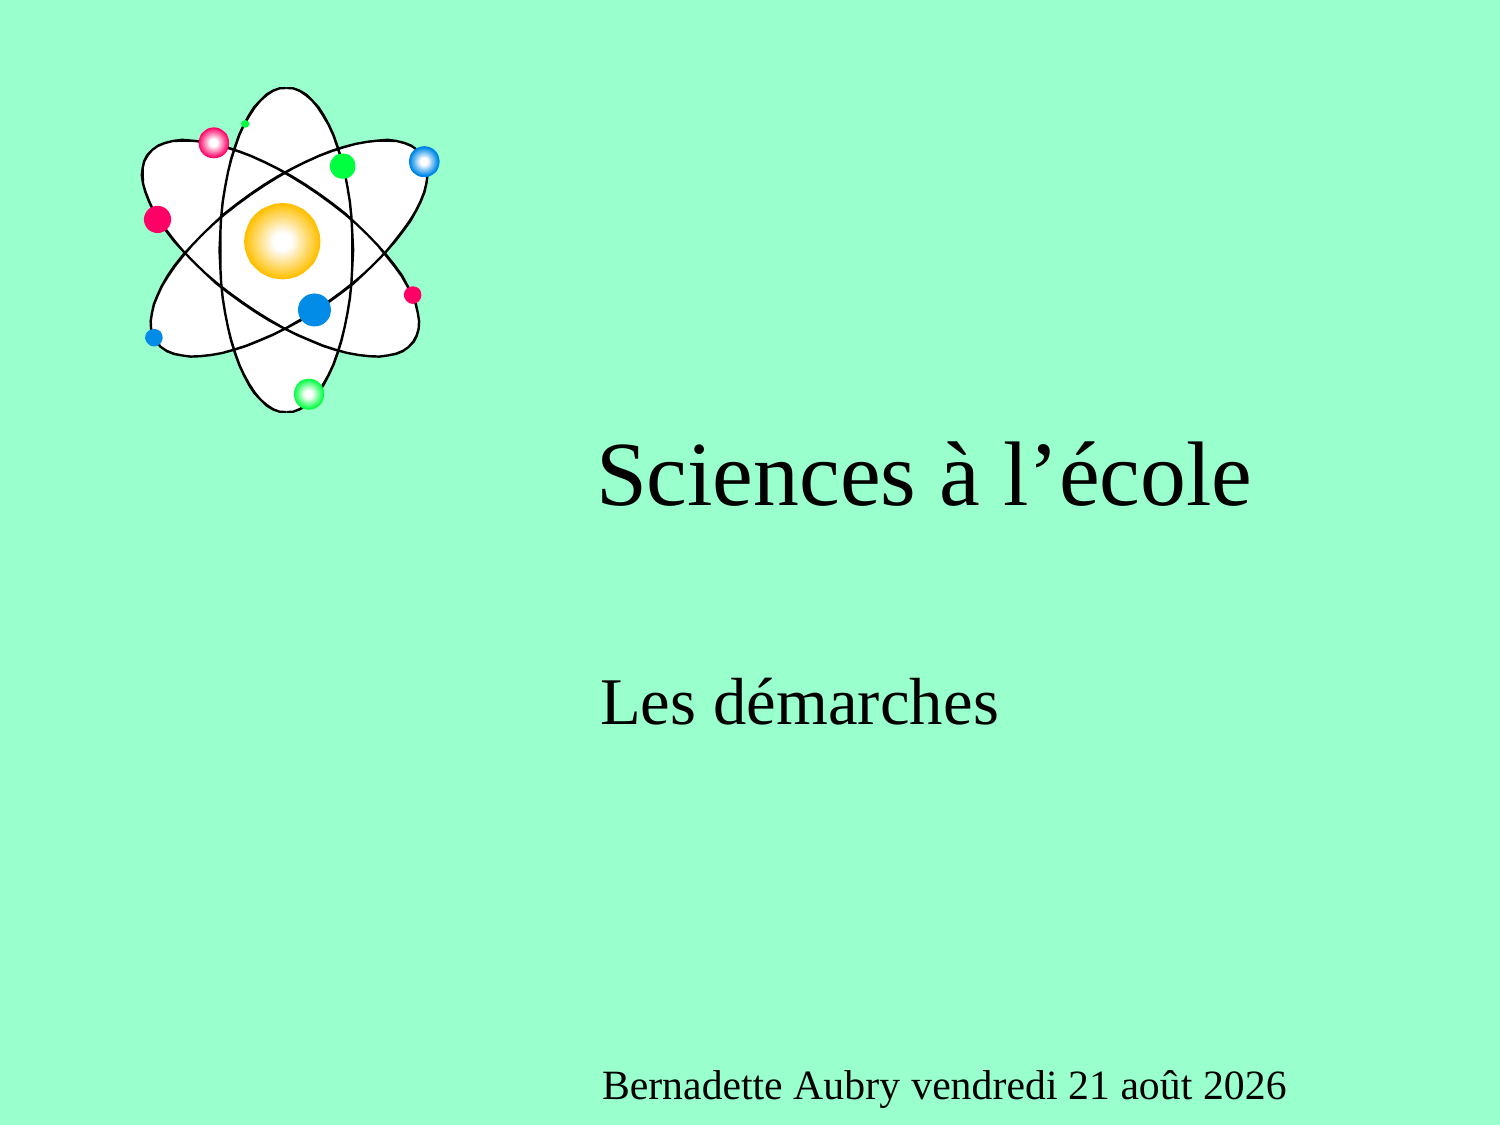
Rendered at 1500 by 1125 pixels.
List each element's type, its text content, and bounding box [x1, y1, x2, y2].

title Sciences à l’école [349, 374, 1500, 563]
picture [126, 87, 444, 413]
text_box Bernadette Aubry mardi 8 novembre 2011 [587, 1050, 1500, 1116]
subtitle Les démarches [275, 649, 1326, 813]
